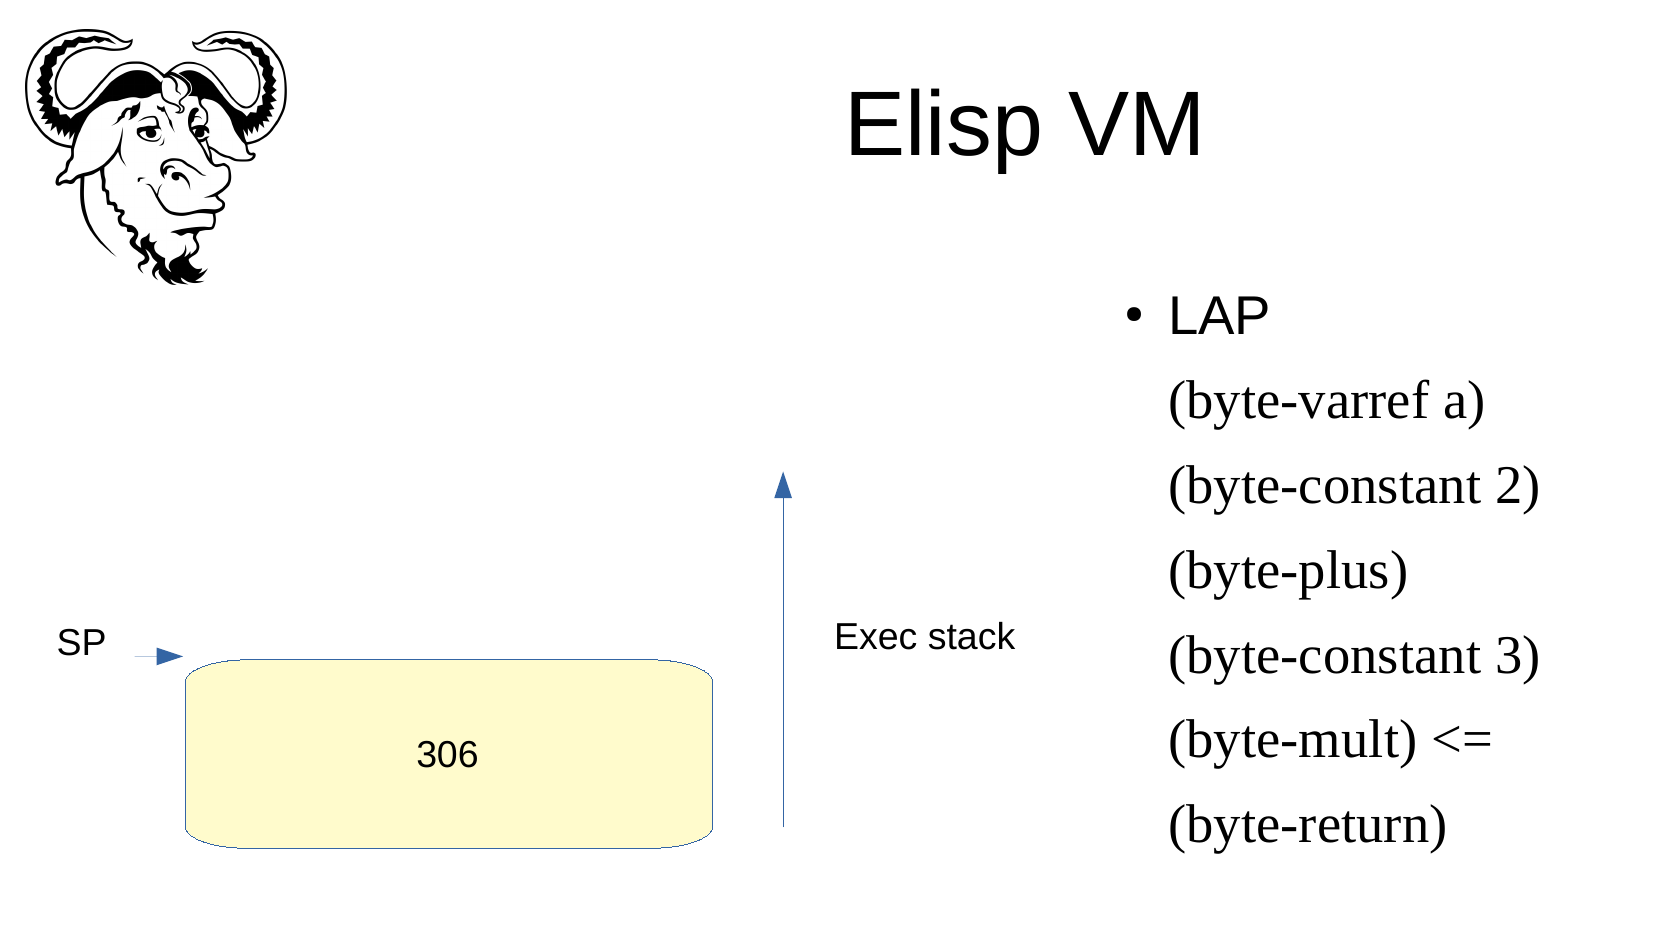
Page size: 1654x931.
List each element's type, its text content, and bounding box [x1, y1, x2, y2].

text_box Exec stack [819, 608, 1096, 694]
list LAP (byte-varref a) (byte-constant 2) (byte-plus) (byte-constant 3) (byte-mult) <= (byte-return) [1110, 285, 1621, 856]
title Elisp VM [480, 37, 1571, 211]
text_box SP [41, 613, 135, 700]
text_box 306 [185, 659, 713, 849]
picture [25, 29, 287, 285]
